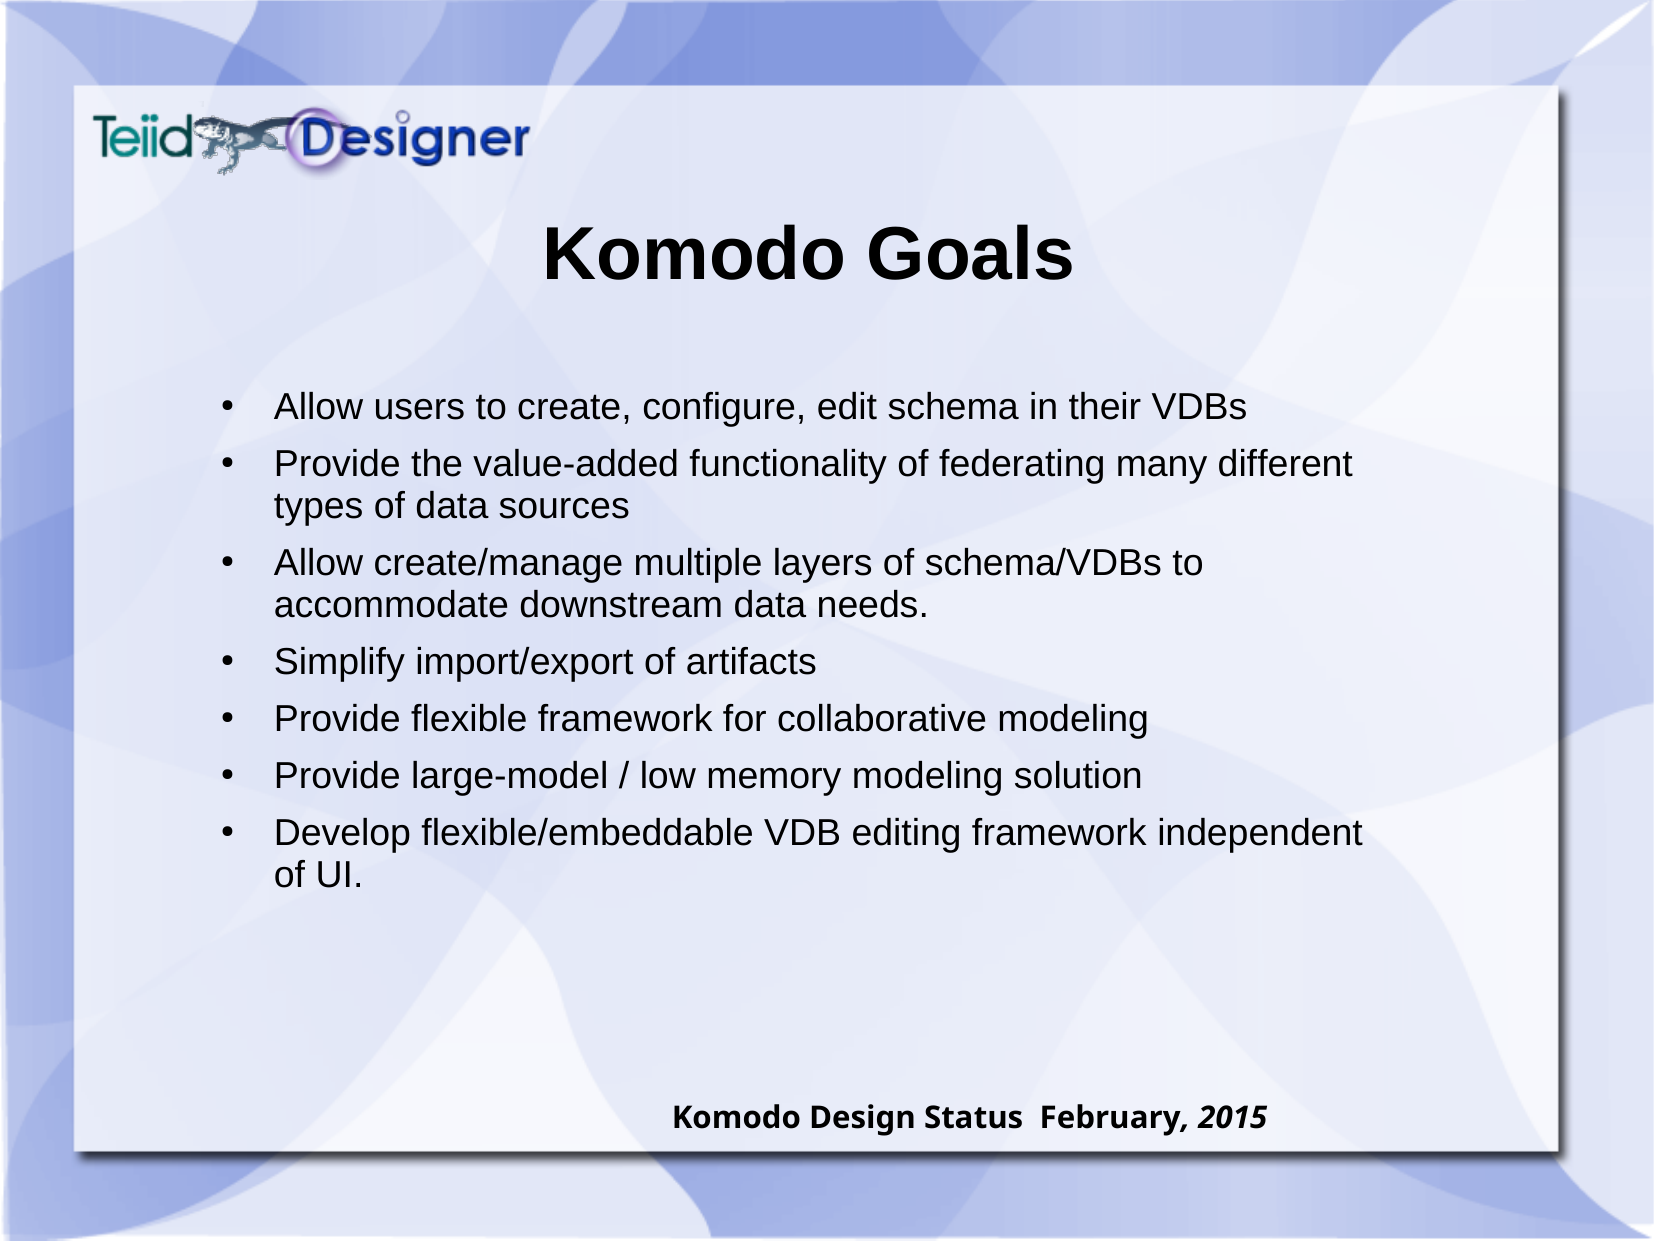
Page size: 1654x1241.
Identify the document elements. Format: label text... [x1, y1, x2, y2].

picture [0, 0, 1654, 1241]
text_box Allow users to create, configure, edit schema in their VDBs Provide the value-added functionality of federating many different types of data sources Allow create/manage multiple layers of schema/VDBs to accommodate downstream data needs. Simplify import/export of artifacts Provide flexible framework for collaborative modeling Provide large-model / low memory modeling solution Develop flexible/embeddable VDB editing framework independent of UI. [203, 385, 1389, 896]
title Komodo Goals [82, 210, 1536, 298]
